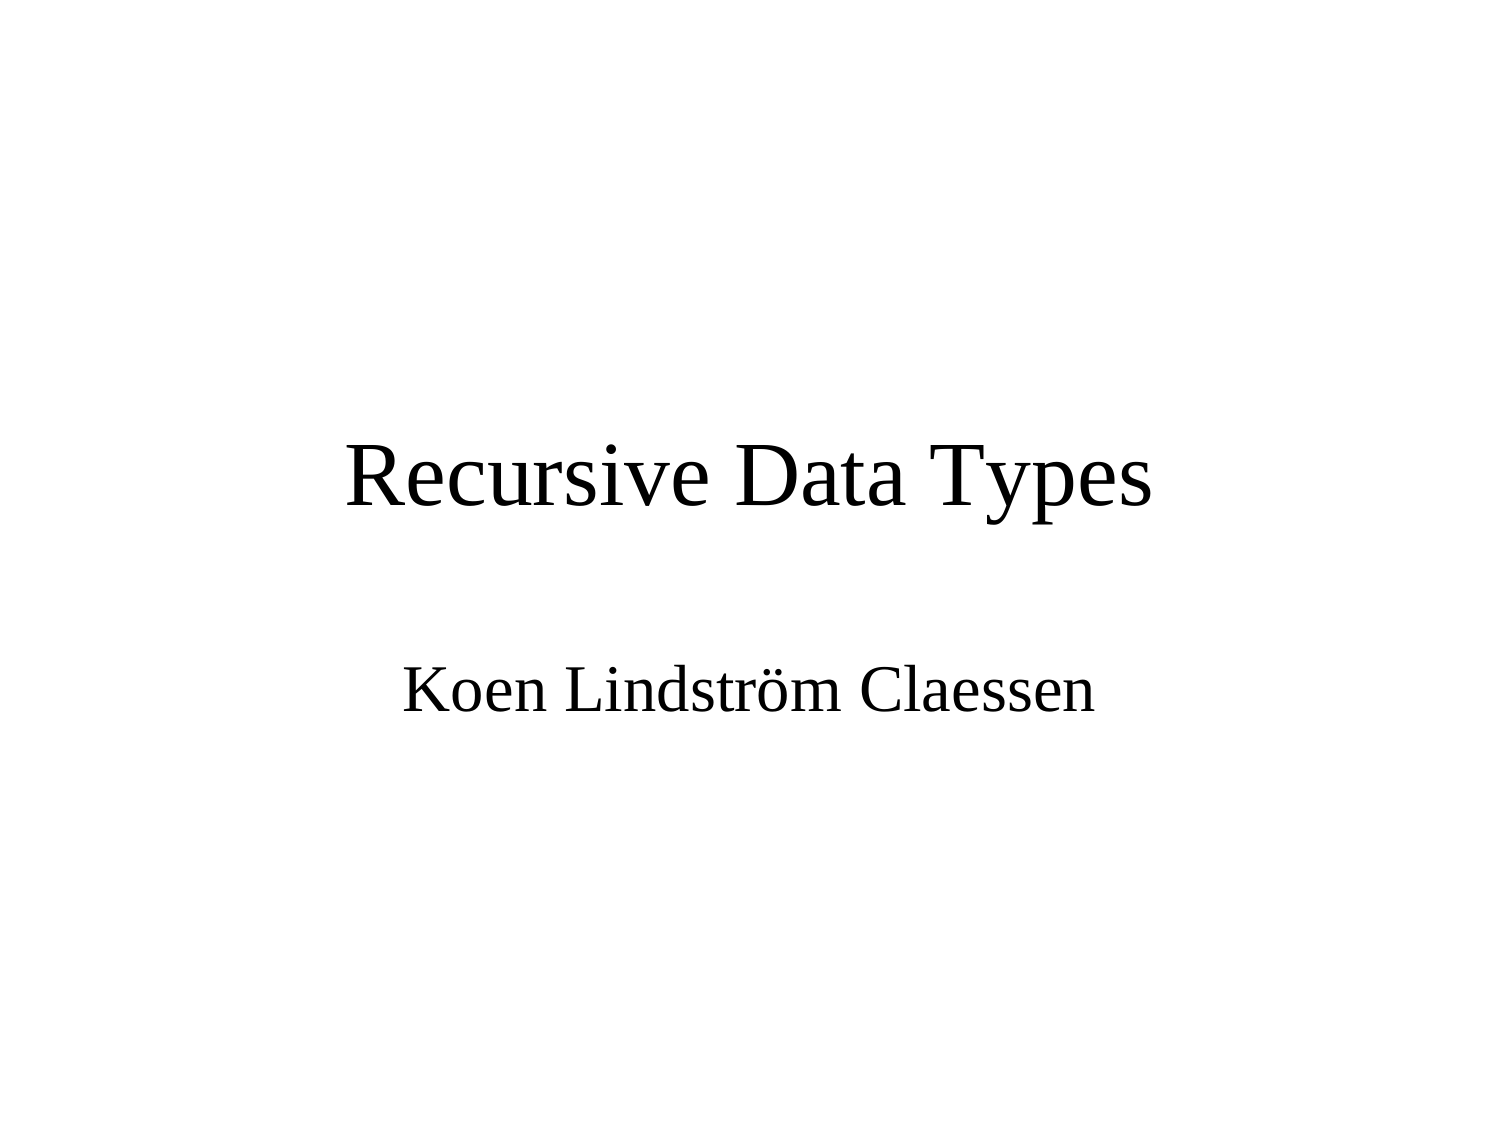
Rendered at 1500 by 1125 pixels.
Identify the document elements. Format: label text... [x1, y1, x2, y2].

subtitle Koen Lindström Claessen [225, 637, 1276, 926]
title Recursive Data Types [112, 374, 1388, 563]
